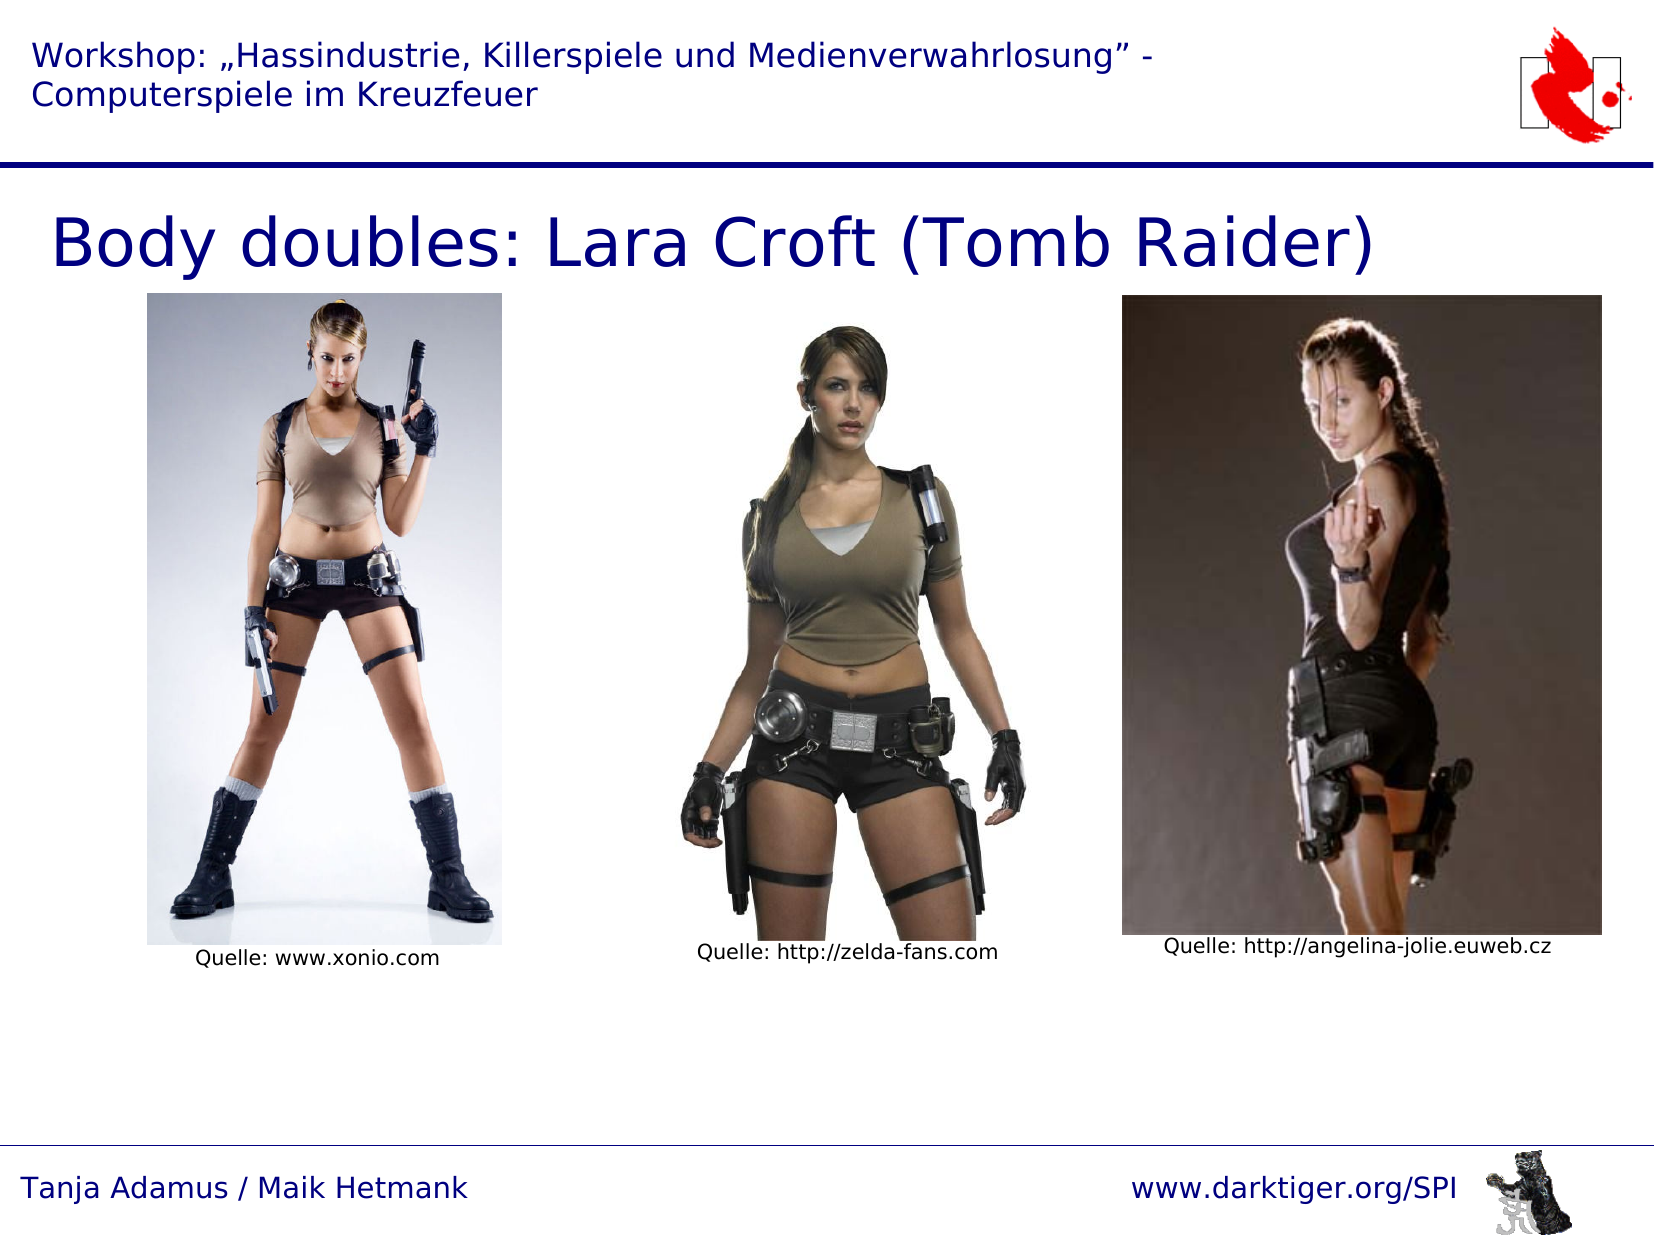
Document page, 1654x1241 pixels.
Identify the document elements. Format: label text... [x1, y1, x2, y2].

picture [1503, 16, 1632, 148]
text_box Workshop: „Hassindustrie, Killerspiele und Medienverwahrlosung” - Computerspiele im Kreuzfeuer [16, 29, 1418, 178]
text_box Quelle: http://angelina-jolie.euweb.cz [1148, 927, 1567, 967]
text_box Quelle: http://zelda-fans.com [682, 933, 1014, 973]
picture [1122, 295, 1602, 936]
text_box Body doubles: Lara Croft (Tomb Raider) [35, 196, 1565, 290]
picture [147, 293, 502, 945]
picture [1486, 1150, 1572, 1235]
text_box Quelle: www.xonio.com [180, 945, 456, 979]
picture [661, 295, 1046, 941]
